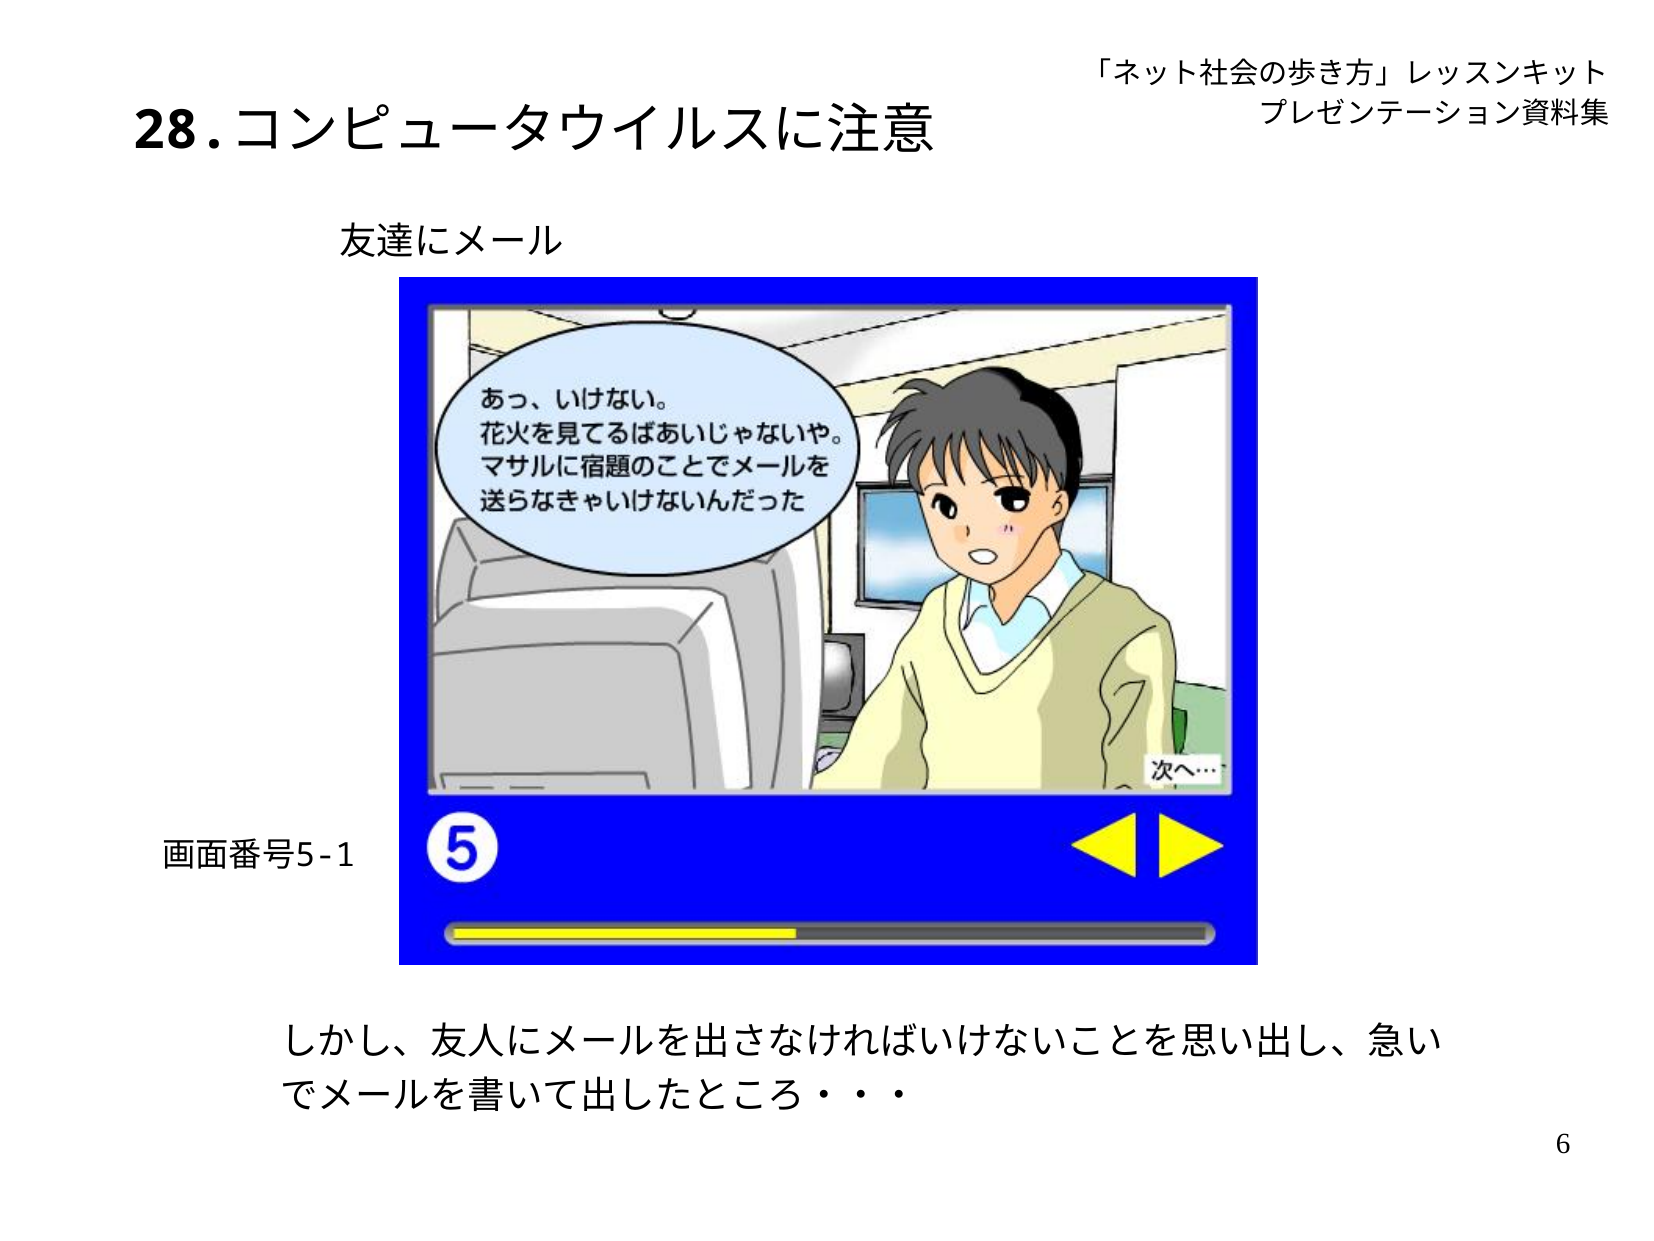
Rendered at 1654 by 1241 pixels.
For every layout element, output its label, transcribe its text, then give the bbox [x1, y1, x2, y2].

text_box 「ネット社会の歩き方」レッスンキット プレゼンテーション資料集 [1062, 44, 1625, 139]
text_box 友達にメール [324, 206, 798, 273]
text_box 28.コンピュータウイルスに注意 [118, 88, 1241, 169]
text_box しかし、友人にメールを出さなければいけないことを思い出し、急いでメールを書いて出したところ・・・ [265, 1003, 1477, 1128]
text_box 画面番号5-1 [147, 826, 384, 882]
picture [399, 277, 1258, 965]
